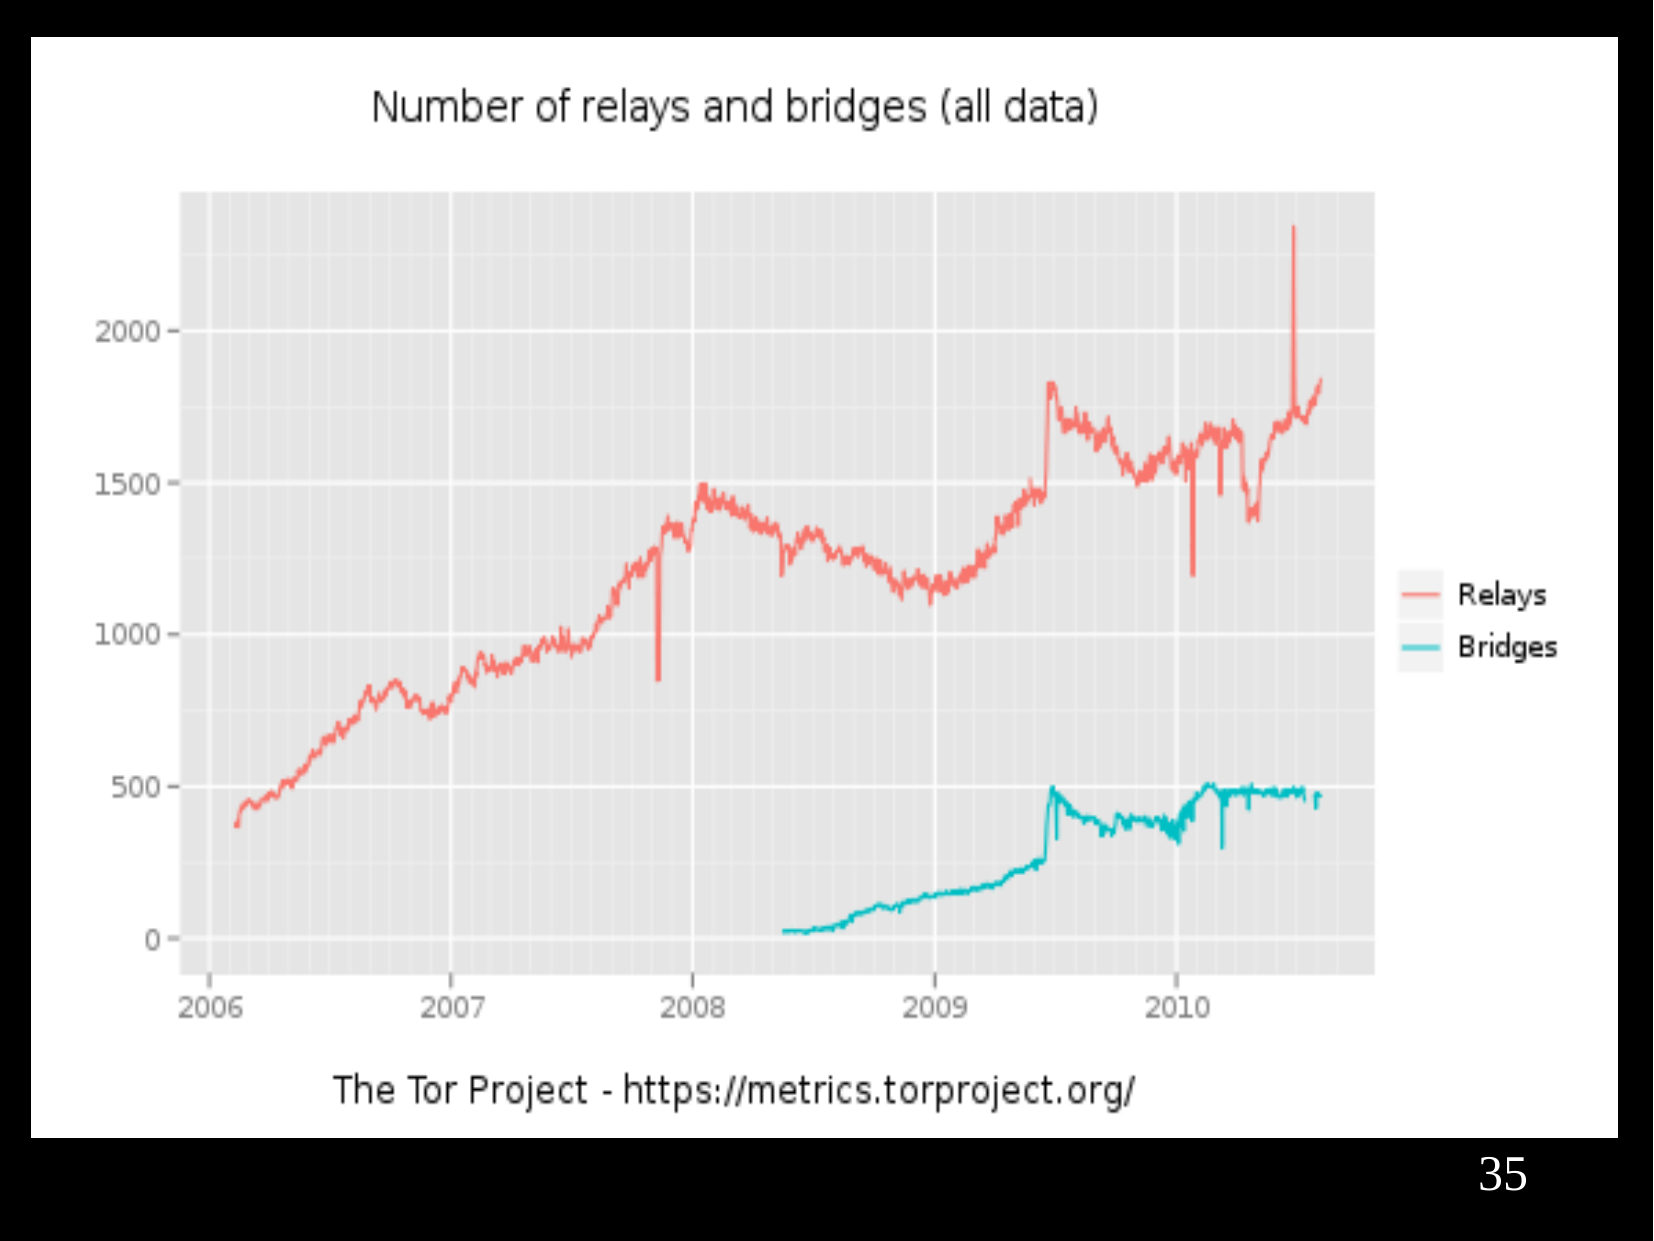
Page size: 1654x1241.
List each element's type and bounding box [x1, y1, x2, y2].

picture [31, 37, 1618, 1138]
